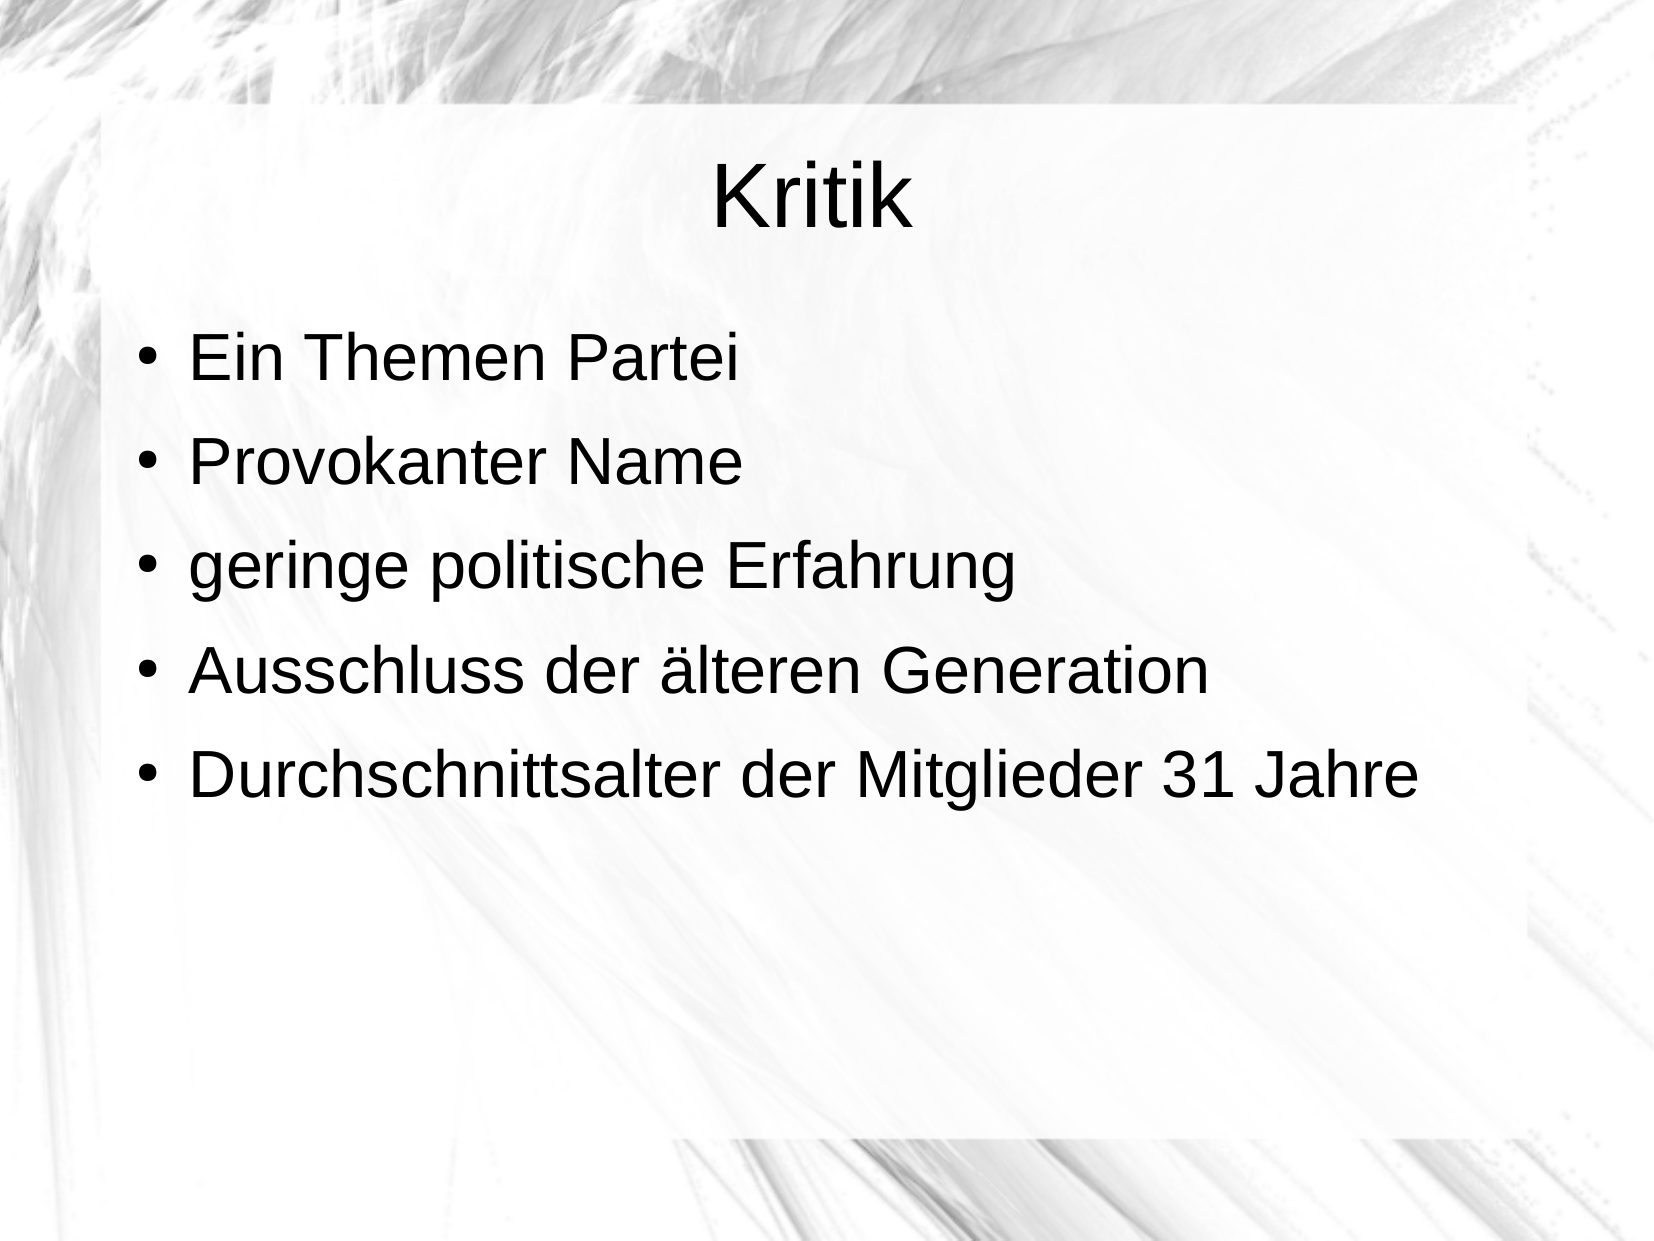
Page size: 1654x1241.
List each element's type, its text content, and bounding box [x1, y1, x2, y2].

title Kritik [118, 119, 1506, 273]
list Ein Themen Partei Provokanter Name geringe politische Erfahrung Ausschluss der älteren Generation Durchschnittsalter der Mitglieder 31 Jahre [118, 319, 1571, 1124]
picture [0, 0, 1654, 1241]
